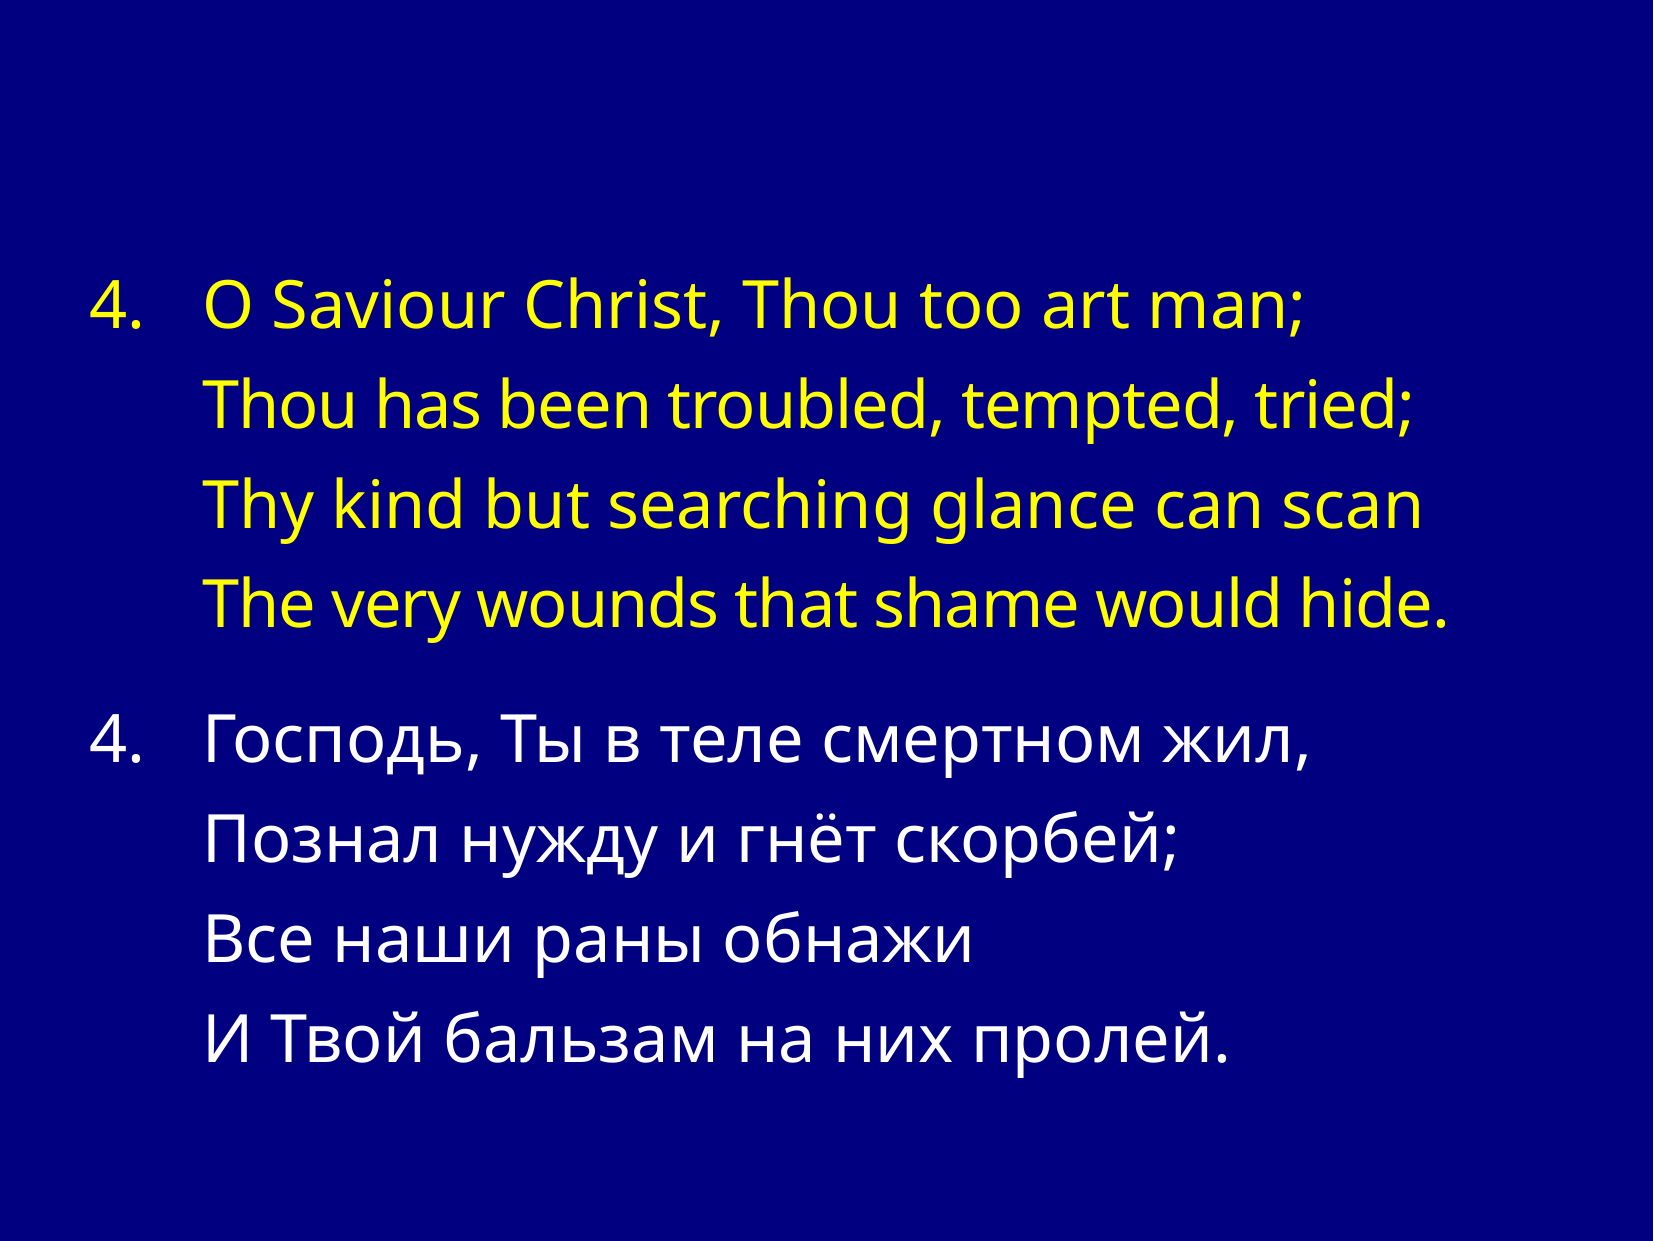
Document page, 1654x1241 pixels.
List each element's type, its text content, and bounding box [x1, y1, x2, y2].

text_box 4. O Saviour Christ, Thou too art man; Thou has been troubled, tempted, tried; Thy kind but searching glance can scan The very wounds that shame would hide. [75, 150, 1653, 638]
text_box 4. Господь, Ты в теле смертном жил, Познал нужду и гнёт скорбей; Все наши раны обнажи И Твой бальзам на них пролей. [75, 675, 1576, 1163]
